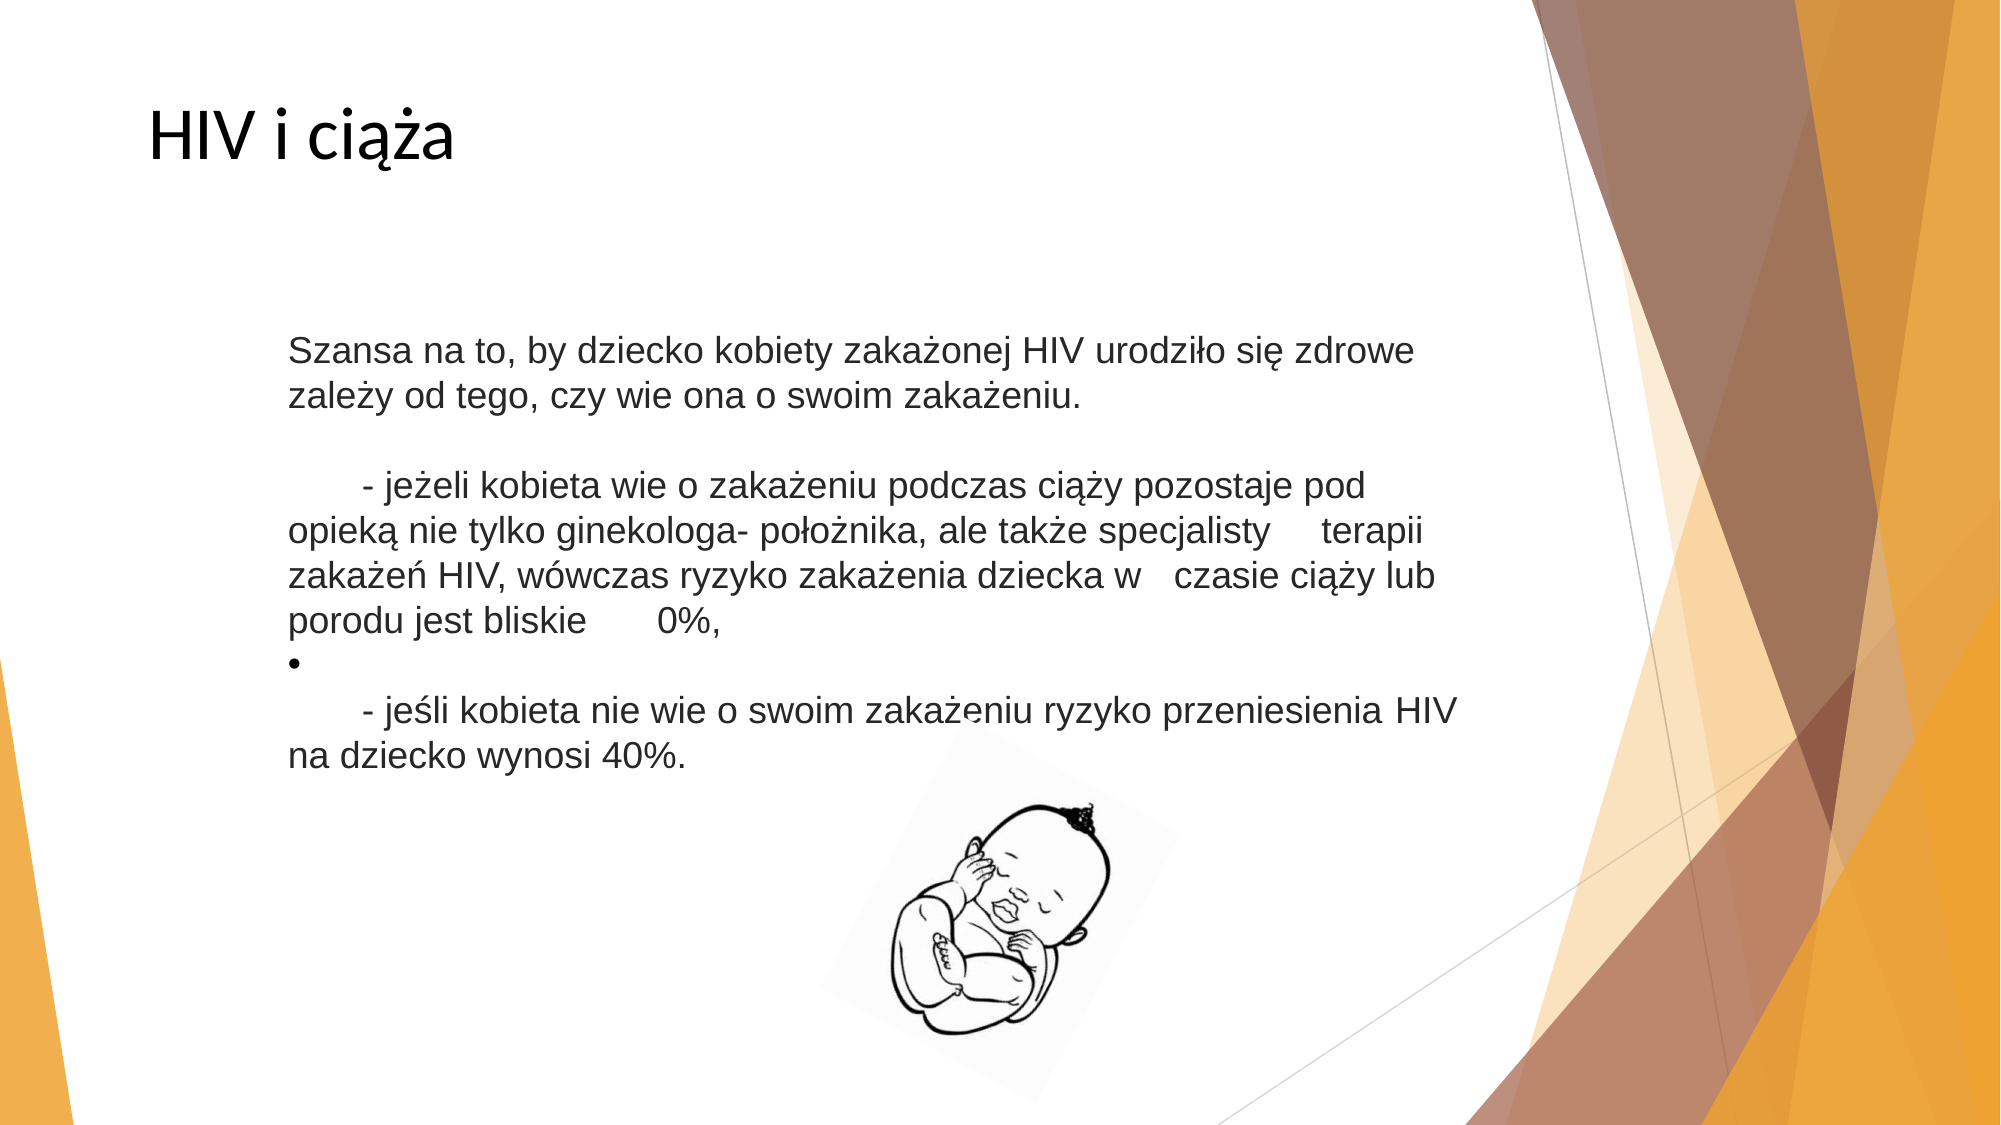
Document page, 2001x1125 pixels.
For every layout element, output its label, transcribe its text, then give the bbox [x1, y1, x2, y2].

picture [819, 717, 1181, 1104]
text_box HIV i ciąża [133, 77, 1212, 184]
text_box Szansa na to, by dziecko kobiety zakażonej HIV urodziło się zdrowe zależy od tego, czy wie ona o swoim zakażeniu. - jeżeli kobieta wie o zakażeniu podczas ciąży pozostaje pod opieką nie tylko ginekologa- położnika, ale także specjalisty terapii zakażeń HIV, wówczas ryzyko zakażenia dziecka w czasie ciąży lub porodu jest bliskie 0%, - jeśli kobieta nie wie o swoim zakażeniu ryzyko przeniesienia HIV na dziecko wynosi 40%. [273, 318, 1482, 834]
